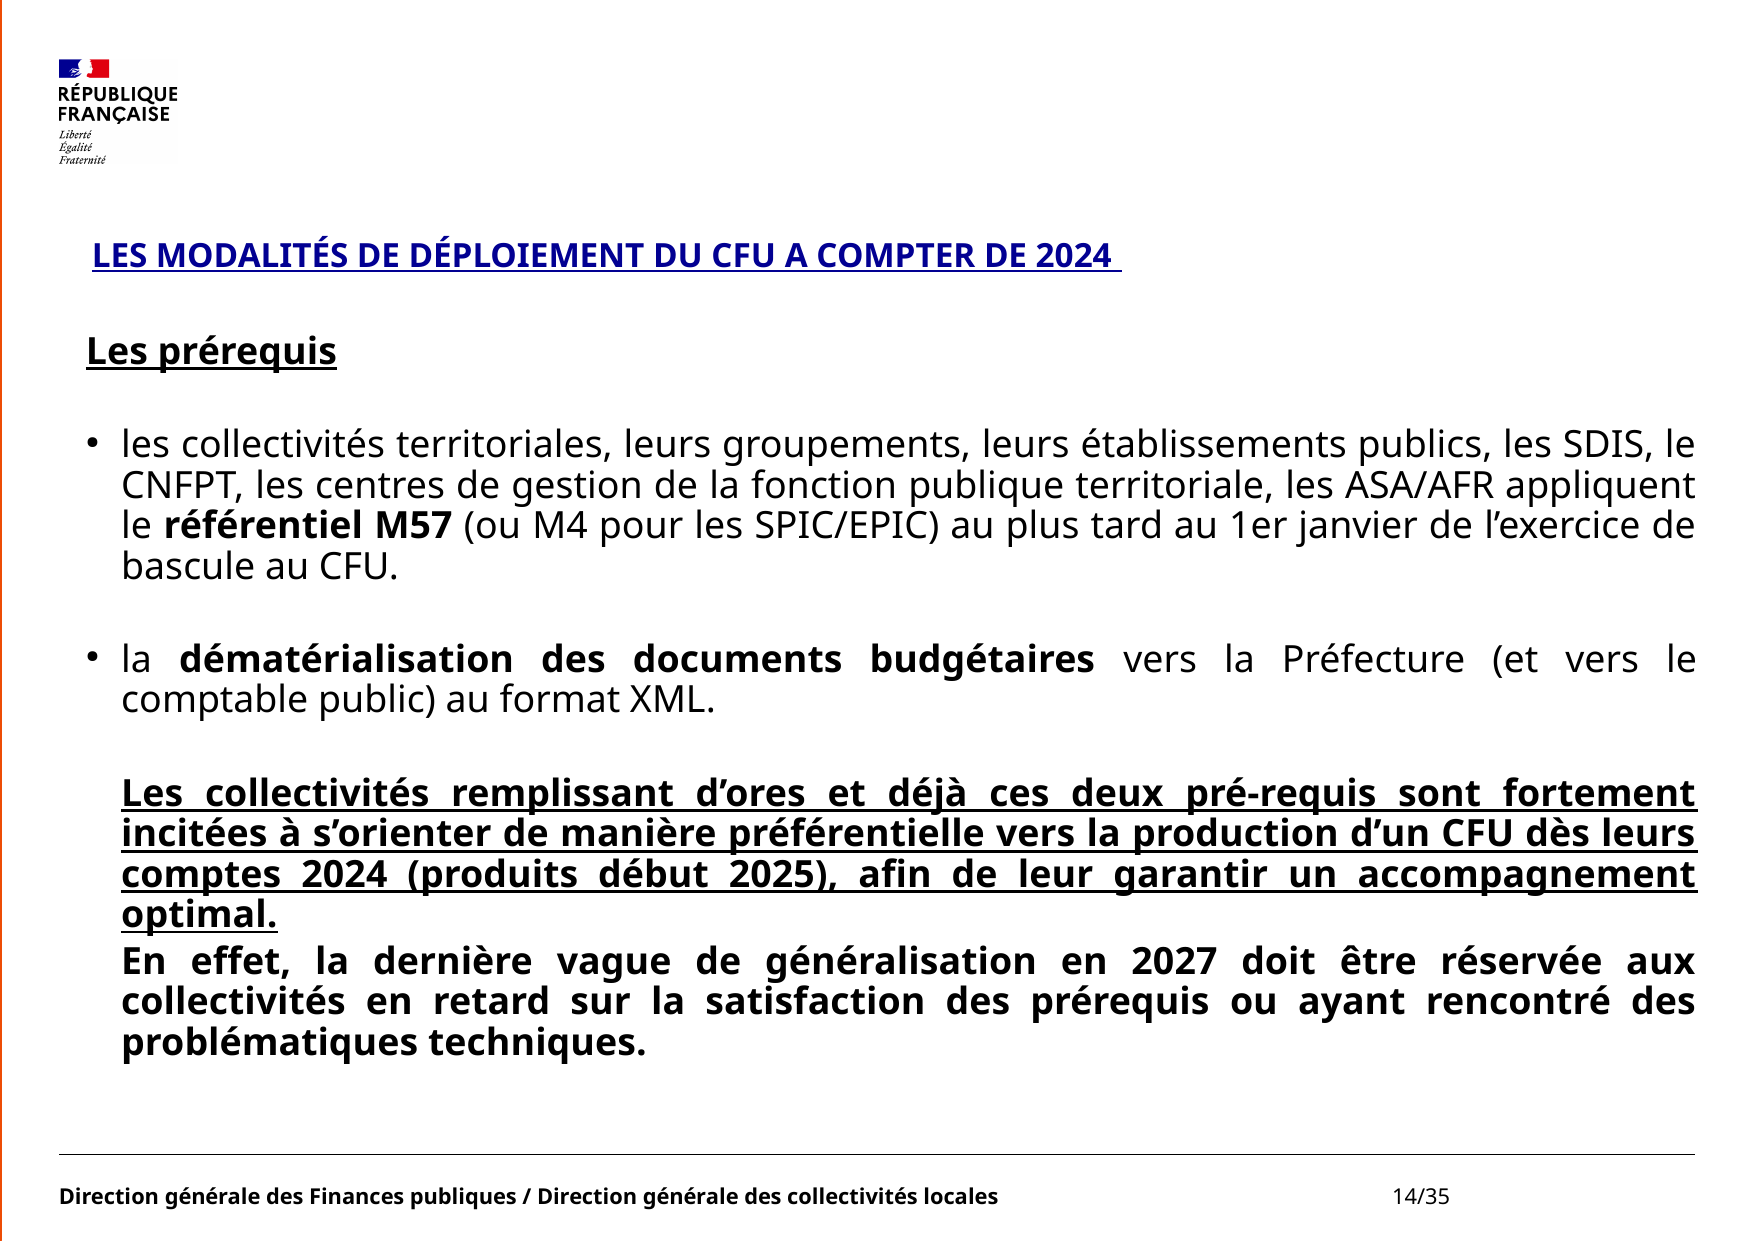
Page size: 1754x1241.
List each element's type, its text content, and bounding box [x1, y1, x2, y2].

picture [59, 59, 178, 164]
text_box LES MODALITÉS DE DÉPLOIEMENT DU CFU A COMPTER DE 2024 [76, 210, 1689, 331]
text_box Les prérequis les collectivités territoriales, leurs groupements, leurs établissements publics, les SDIS, le CNFPT, les centres de gestion de la fonction publique territoriale, les ASA/AFR appliquent le référentiel M57 (ou M4 pour les SPIC/EPIC) au plus tard au 1er janvier de l’exercice de bascule au CFU. la dématérialisation des documents budgétaires vers la Préfecture (et vers le comptable public) au format XML. Les collectivités remplissant d’ores et déjà ces deux pré-requis sont fortement incitées à s’orienter de manière préférentielle vers la production d’un CFU dès leurs comptes 2024 (produits début 2025), afin de leur garantir un accompagnement optimal. En effet, la dernière vague de généralisation en 2027 doit être réservée aux collectivités en retard sur la satisfaction des prérequis ou ayant rencontré des problématiques techniques. [70, 316, 1713, 1119]
